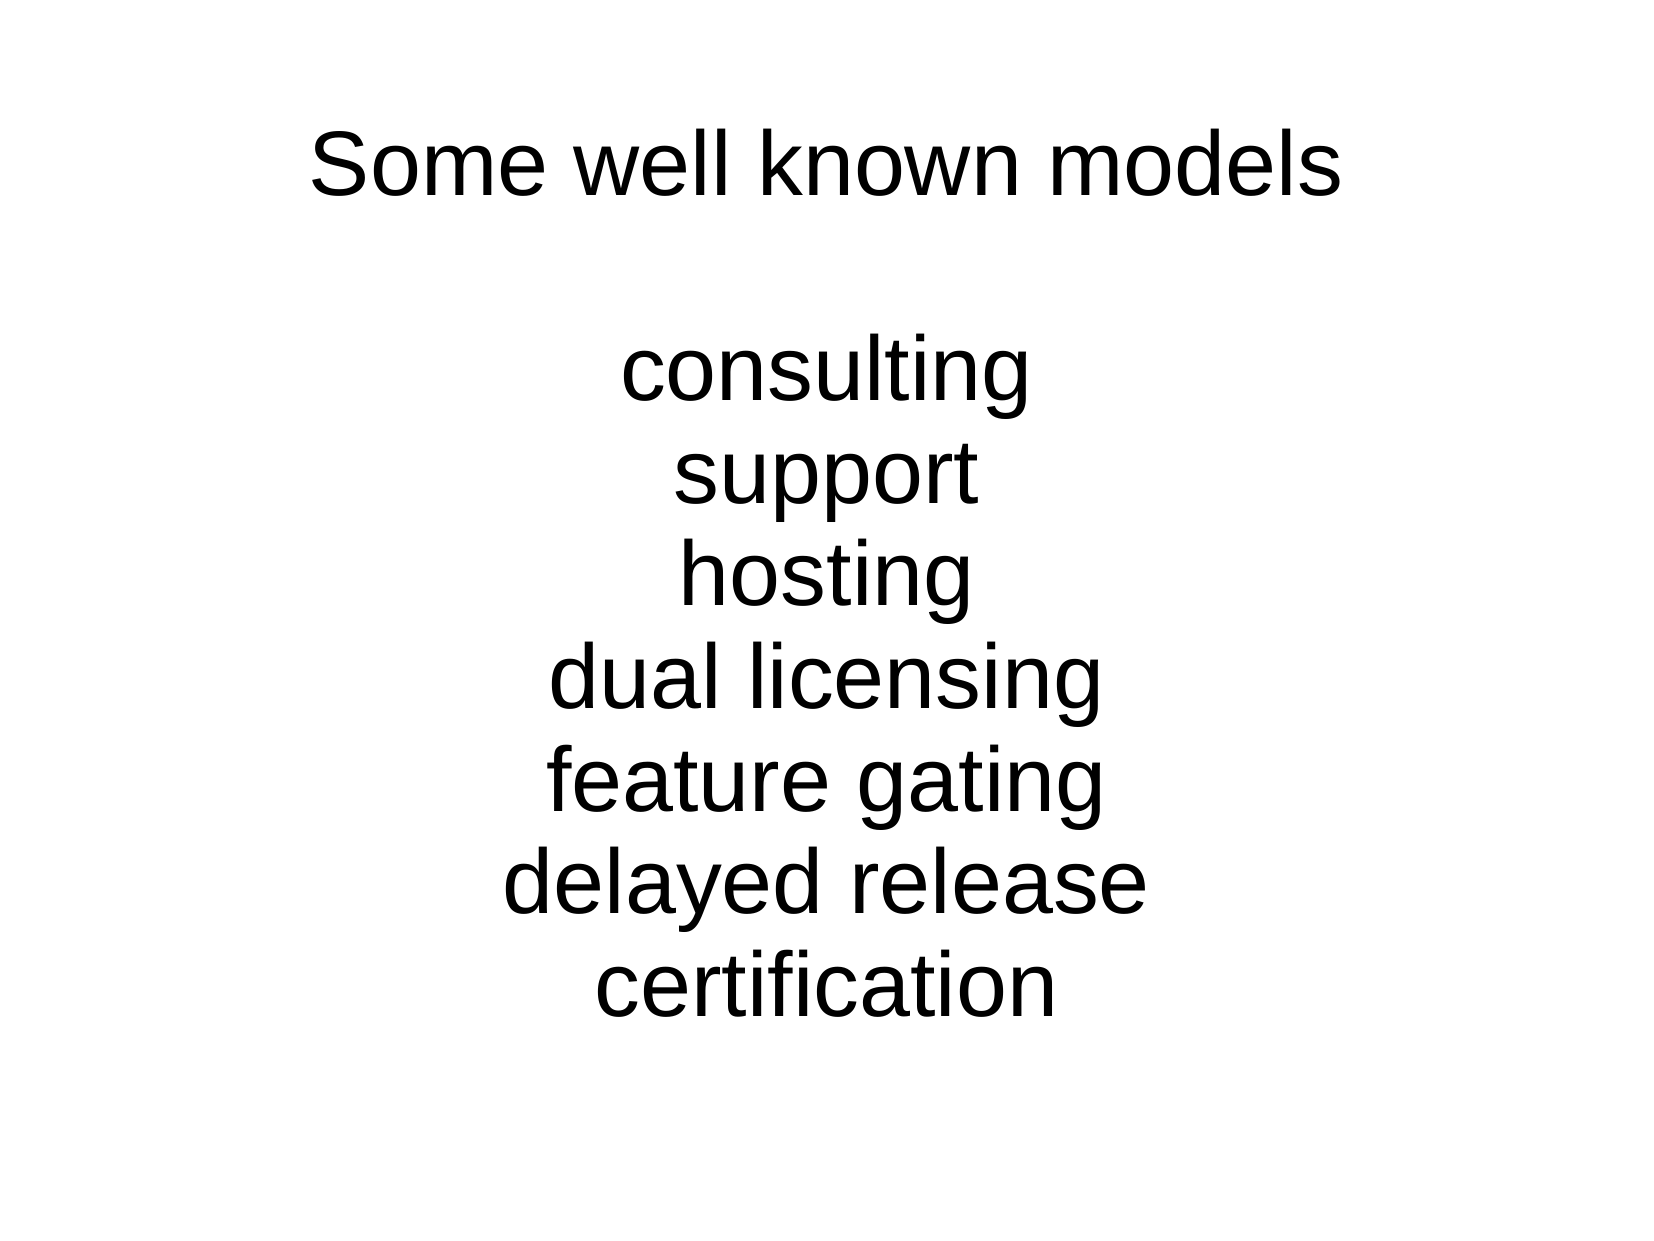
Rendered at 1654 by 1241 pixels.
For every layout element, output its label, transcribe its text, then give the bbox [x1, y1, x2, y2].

title Some well known models consulting support hosting dual licensing feature gating delayed release certification [82, 112, 1571, 1139]
